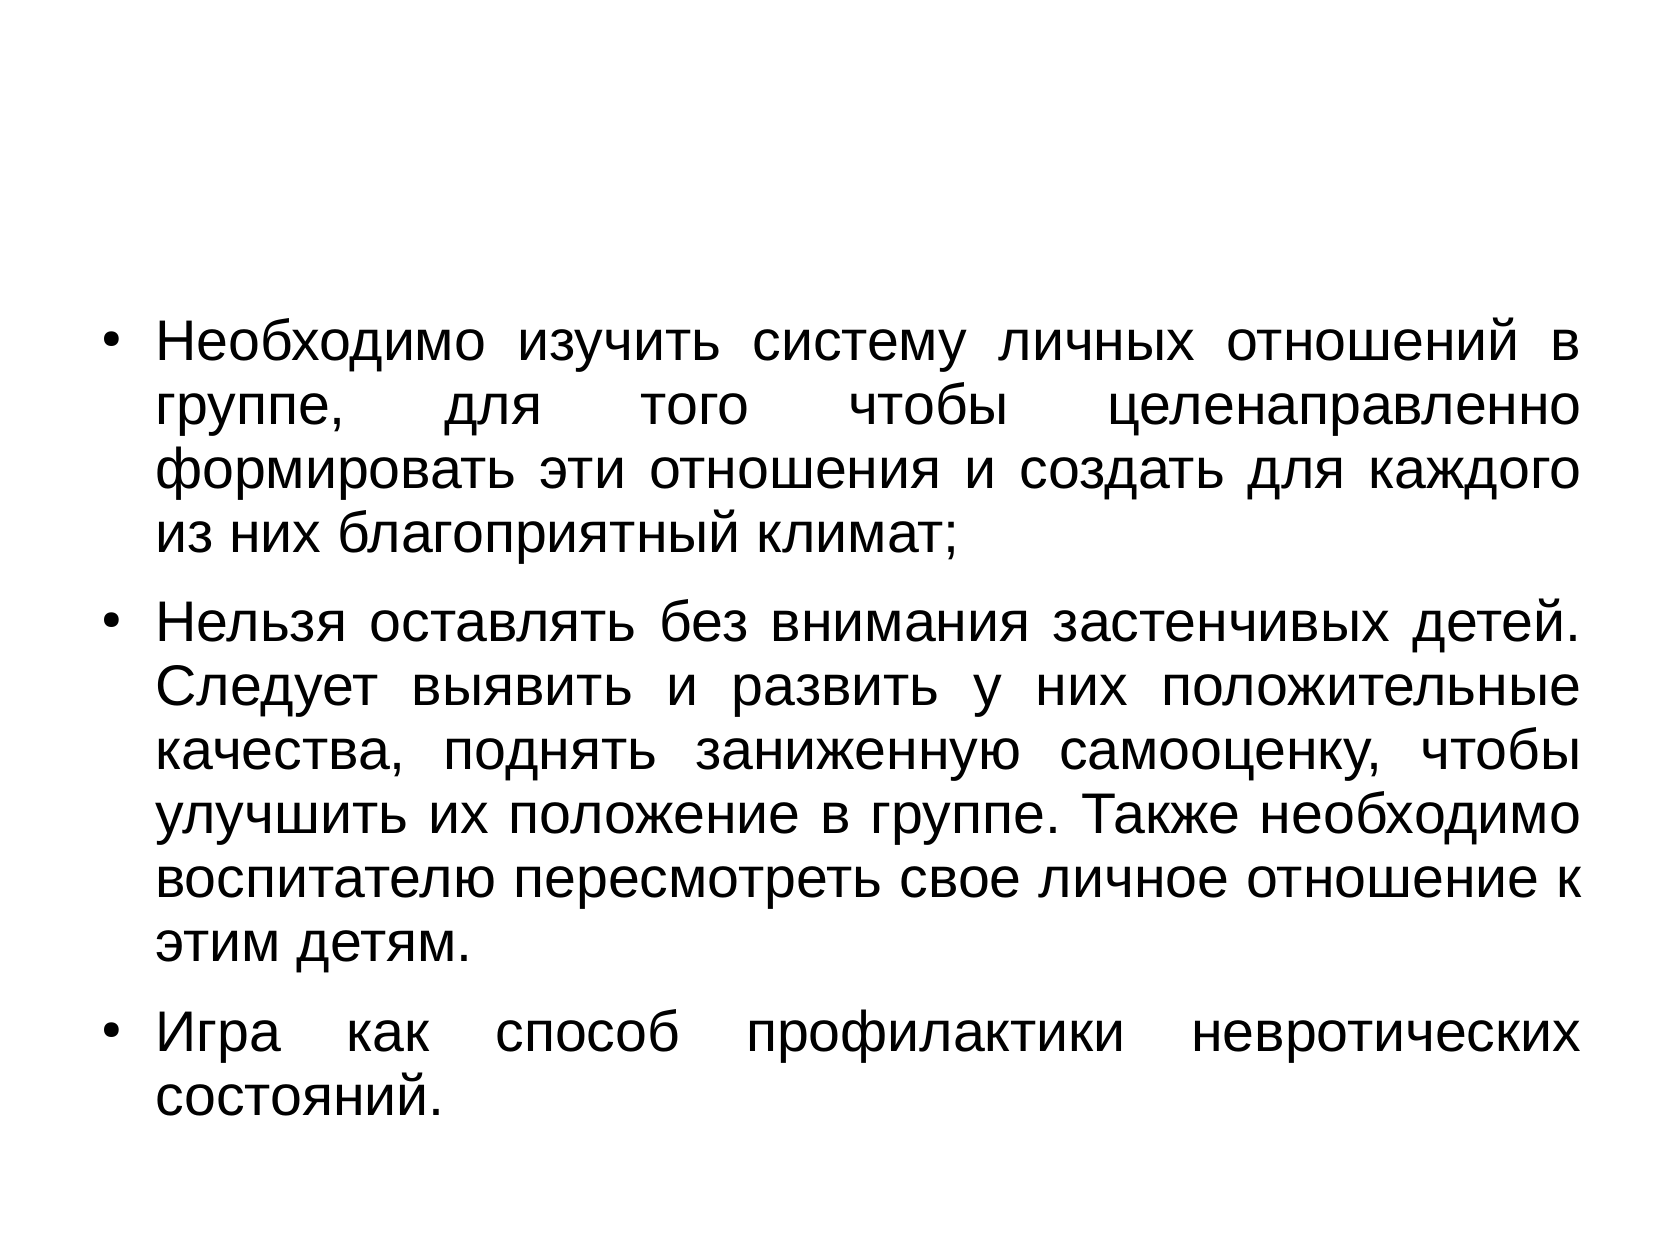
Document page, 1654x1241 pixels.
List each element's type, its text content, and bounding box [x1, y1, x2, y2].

list Необходимо изучить систему личных отношений в группе, для того чтобы целенаправленно формировать эти отношения и создать для каждого из них благоприятный климат; Нельзя оставлять без внимания застенчивых детей. Следует выявить и развить у них положительные качества, поднять заниженную самооценку, чтобы улучшить их положение в группе. Также необходимо воспитателю пересмотреть свое личное отношение к этим детям. Игра как способ профилактики невротических состояний. [94, 308, 1583, 1182]
